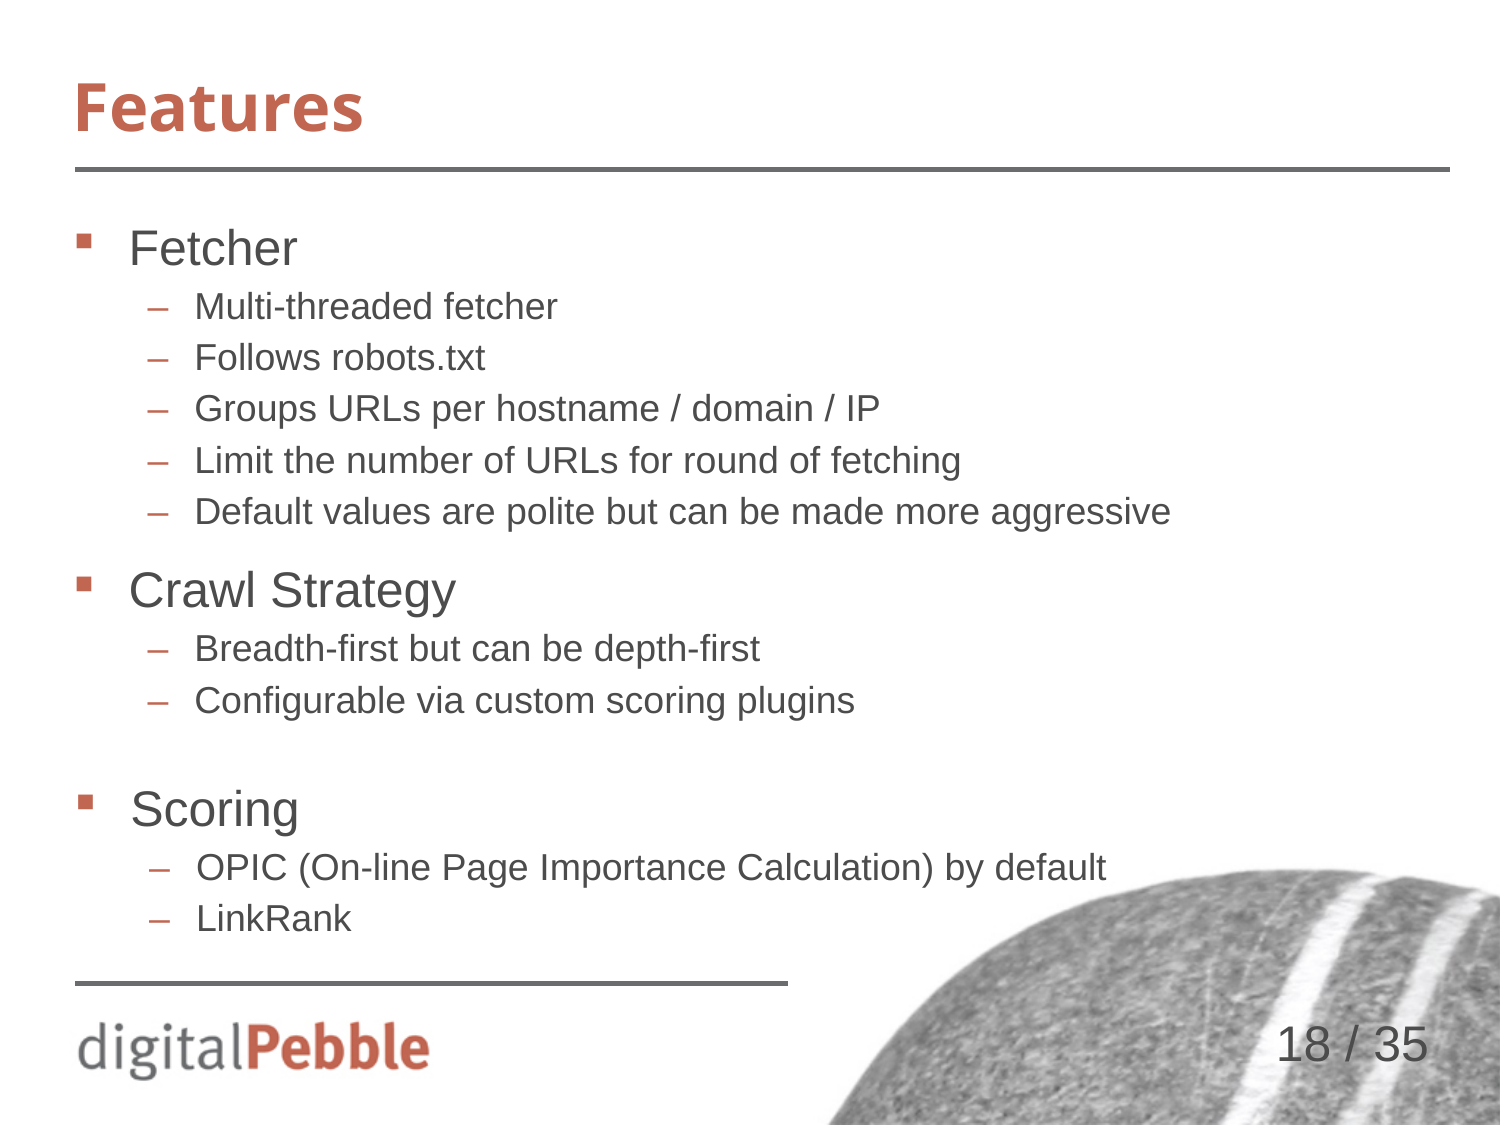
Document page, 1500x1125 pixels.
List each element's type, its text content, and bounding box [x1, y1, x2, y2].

list Scoring OPIC (On-line Page Importance Calculation) by default LinkRank [59, 773, 1440, 969]
list Fetcher Multi-threaded fetcher Follows robots.txt Groups URLs per hostname / domain / IP Limit the number of URLs for round of fetching Default values are polite but can be made more aggressive [57, 212, 1438, 532]
title Features [57, 37, 1438, 174]
picture [0, 0, 1500, 1125]
list Crawl Strategy Breadth-first but can be depth-first Configurable via custom scoring plugins [57, 554, 1438, 751]
